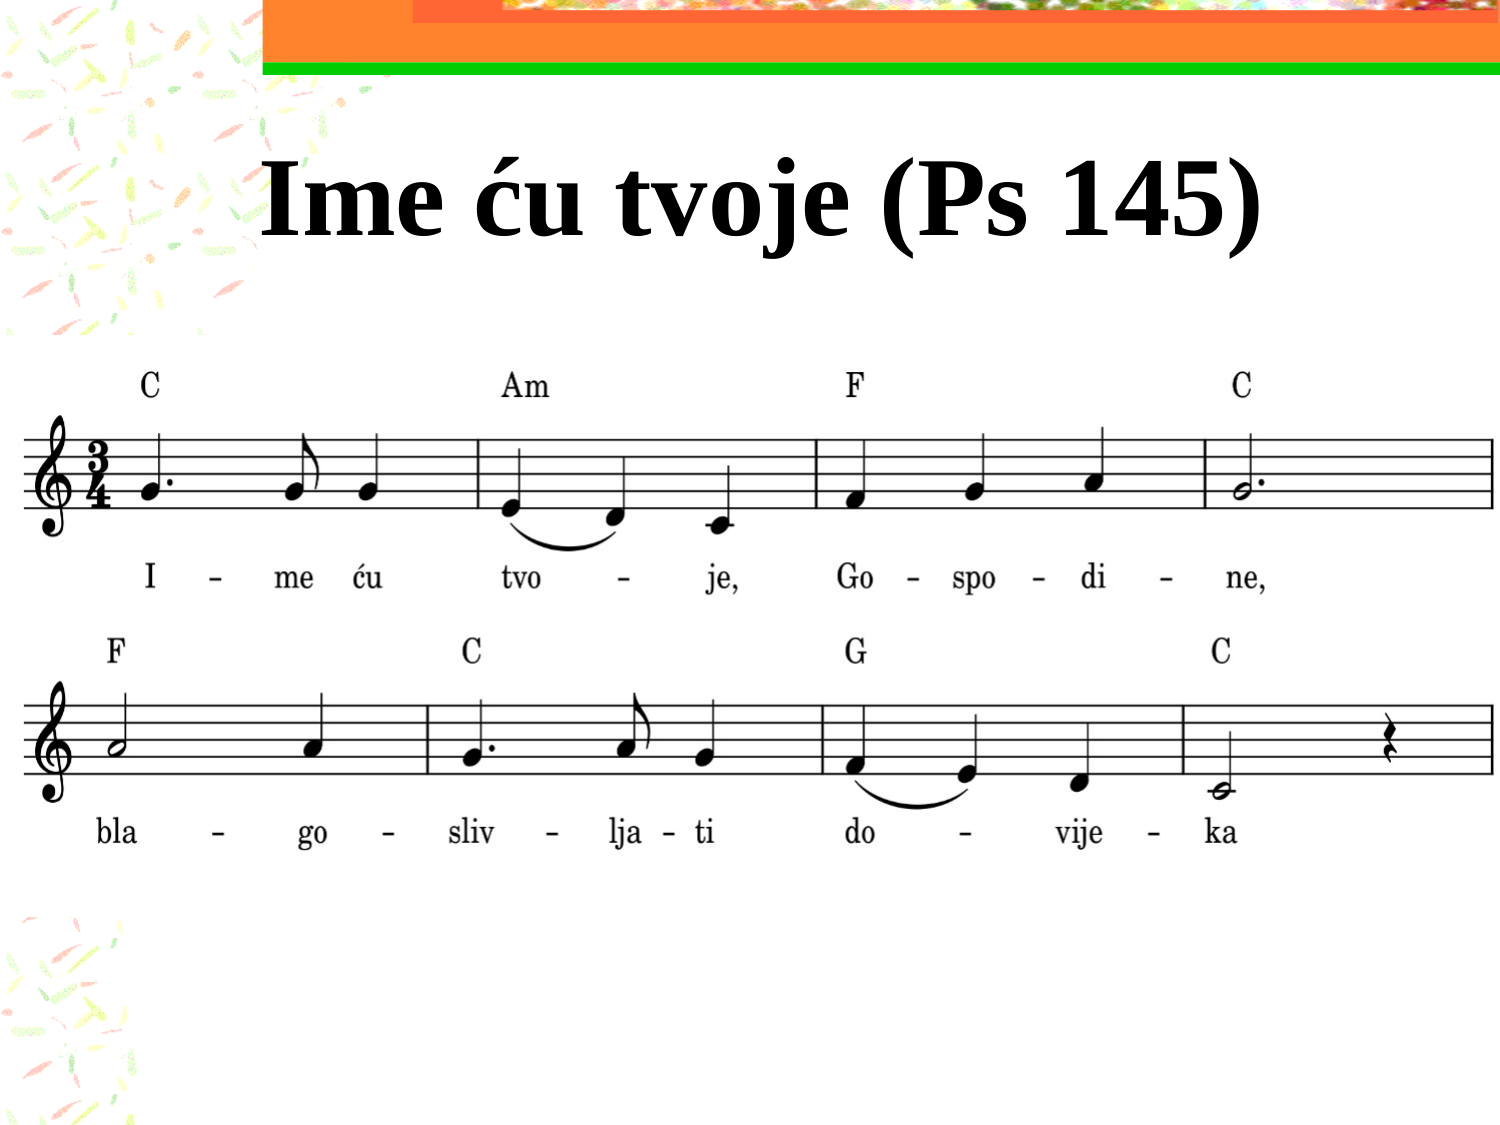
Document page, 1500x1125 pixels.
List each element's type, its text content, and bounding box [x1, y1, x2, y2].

picture [0, 0, 1500, 1125]
text_box Ime ću tvoje (Ps 145) [76, 125, 1447, 266]
picture [412, 0, 1500, 23]
